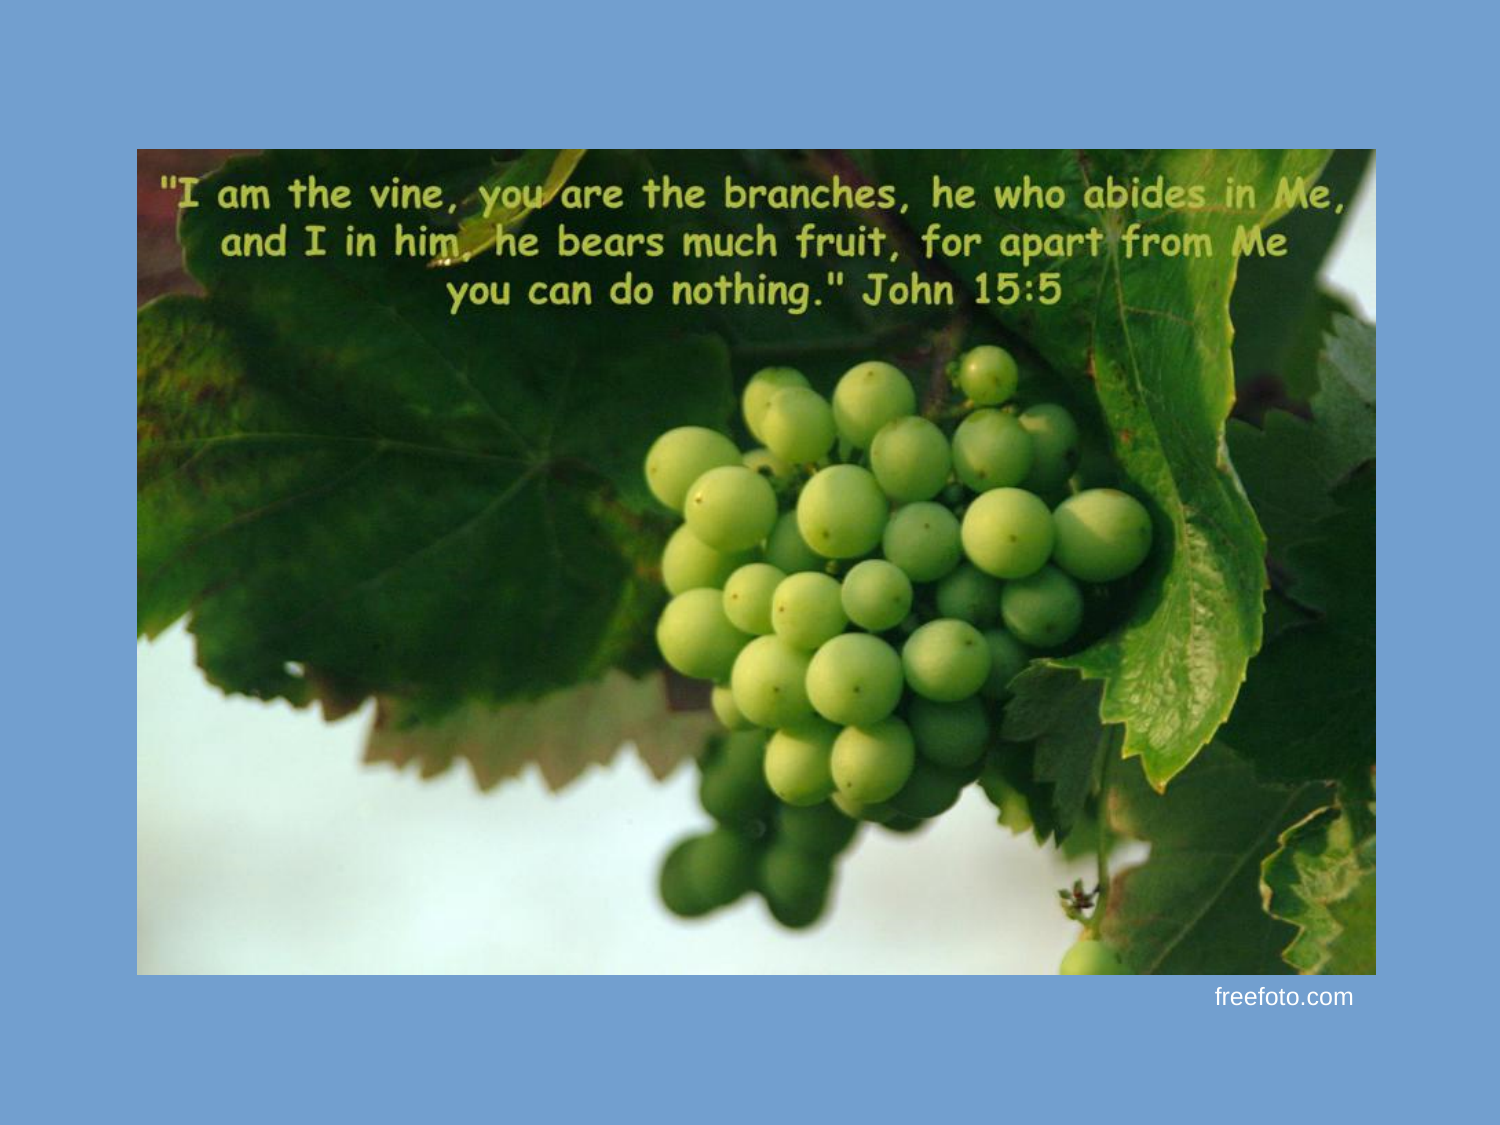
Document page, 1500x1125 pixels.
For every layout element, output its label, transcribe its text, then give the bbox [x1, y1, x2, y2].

text_box freefoto.com [1200, 975, 1388, 1021]
picture [137, 149, 1376, 976]
